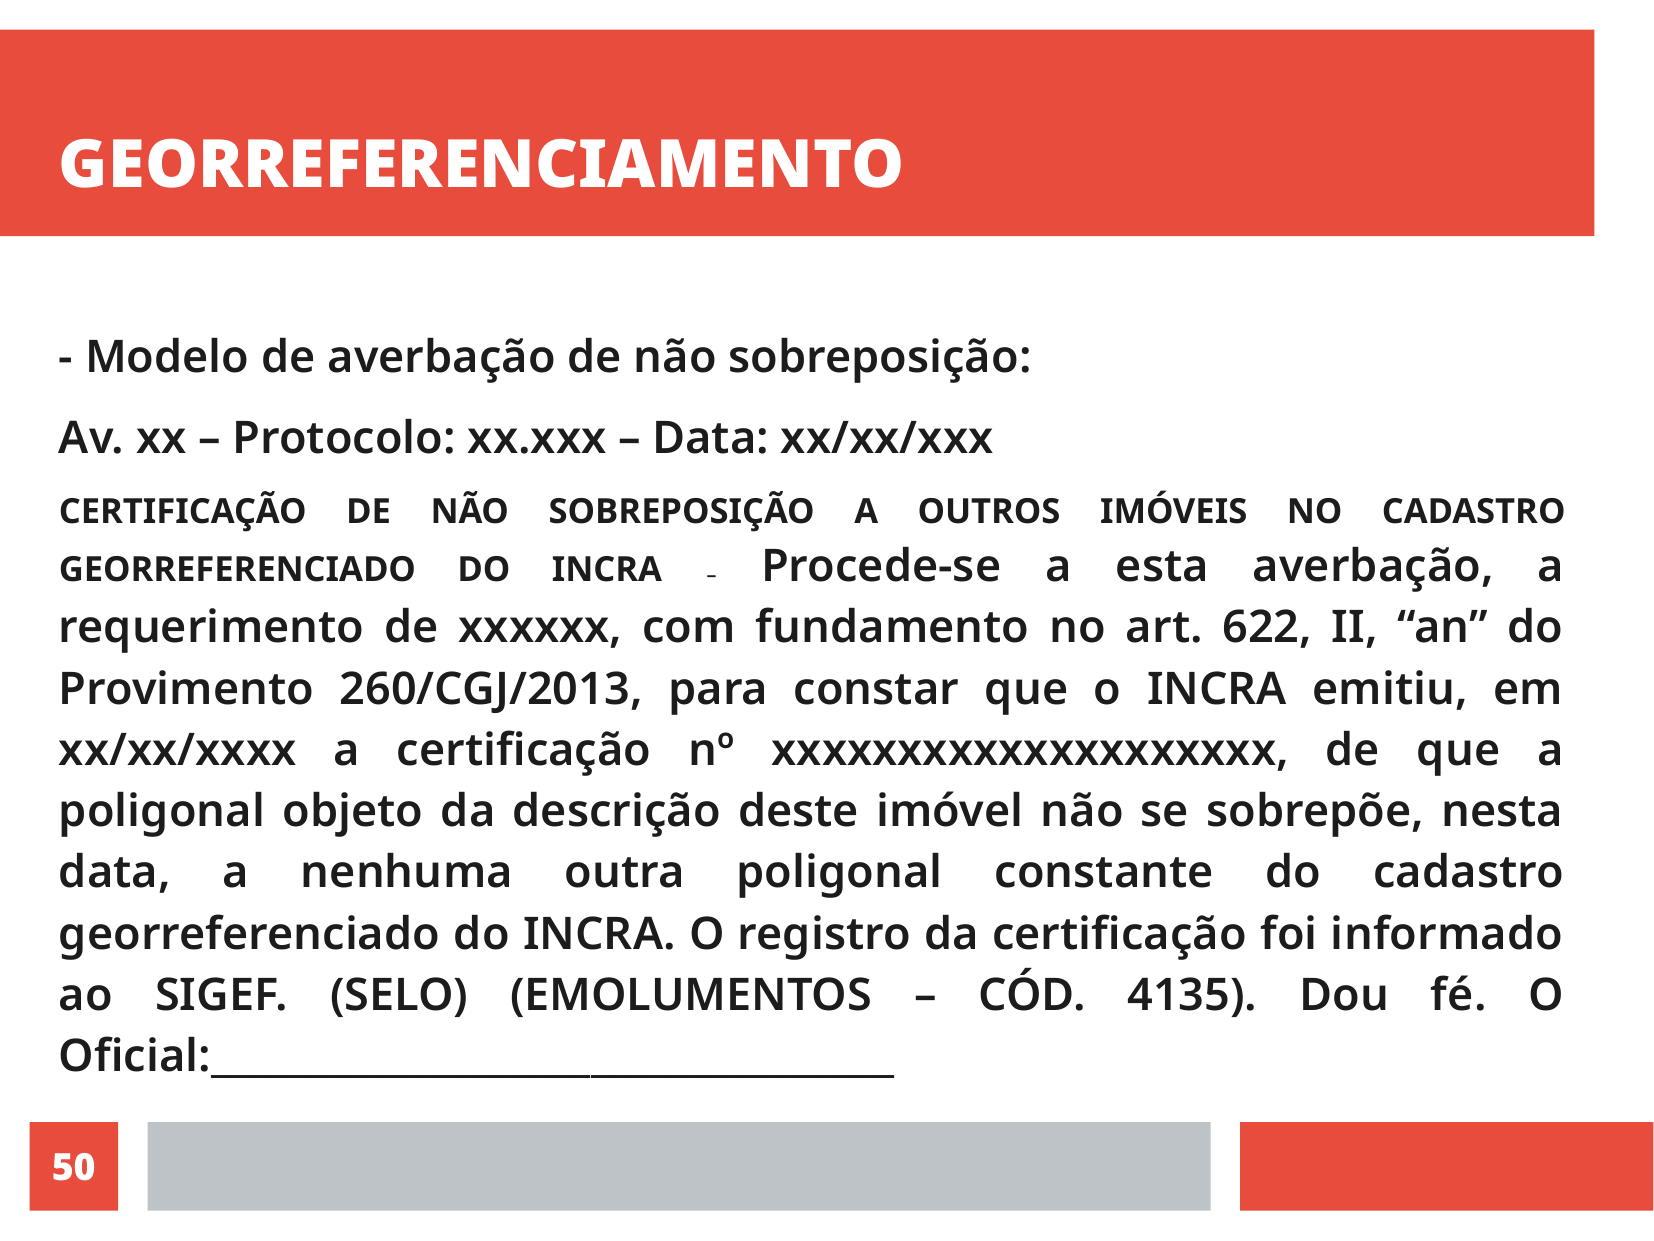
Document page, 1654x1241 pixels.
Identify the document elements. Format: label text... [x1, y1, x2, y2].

title GEORREFERENCIAMENTO [59, 59, 1595, 207]
list - Modelo de averbação de não sobreposição: Av. xx – Protocolo: xx.xxx – Data: xx/xx/xxx CERTIFICAÇÃO DE NÃO SOBREPOSIÇÃO A OUTROS IMÓVEIS NO CADASTRO GEORREFERENCIADO DO INCRA – Procede-se a esta averbação, a requerimento de xxxxxx, com fundamento no art. 622, II, “an” do Provimento 260/CGJ/2013, para constar que o INCRA emitiu, em xx/xx/xxxx a certificação nº xxxxxxxxxxxxxxxxxxxx, de que a poligonal objeto da descrição deste imóvel não se sobrepõe, nesta data, a nenhuma outra poligonal constante do cadastro georreferenciado do INCRA. O registro da certificação foi informado ao SIGEF. (SELO) (EMOLUMENTOS – CÓD. 4135). Dou fé. O Oficial:____________________________________ [59, 324, 1565, 1093]
